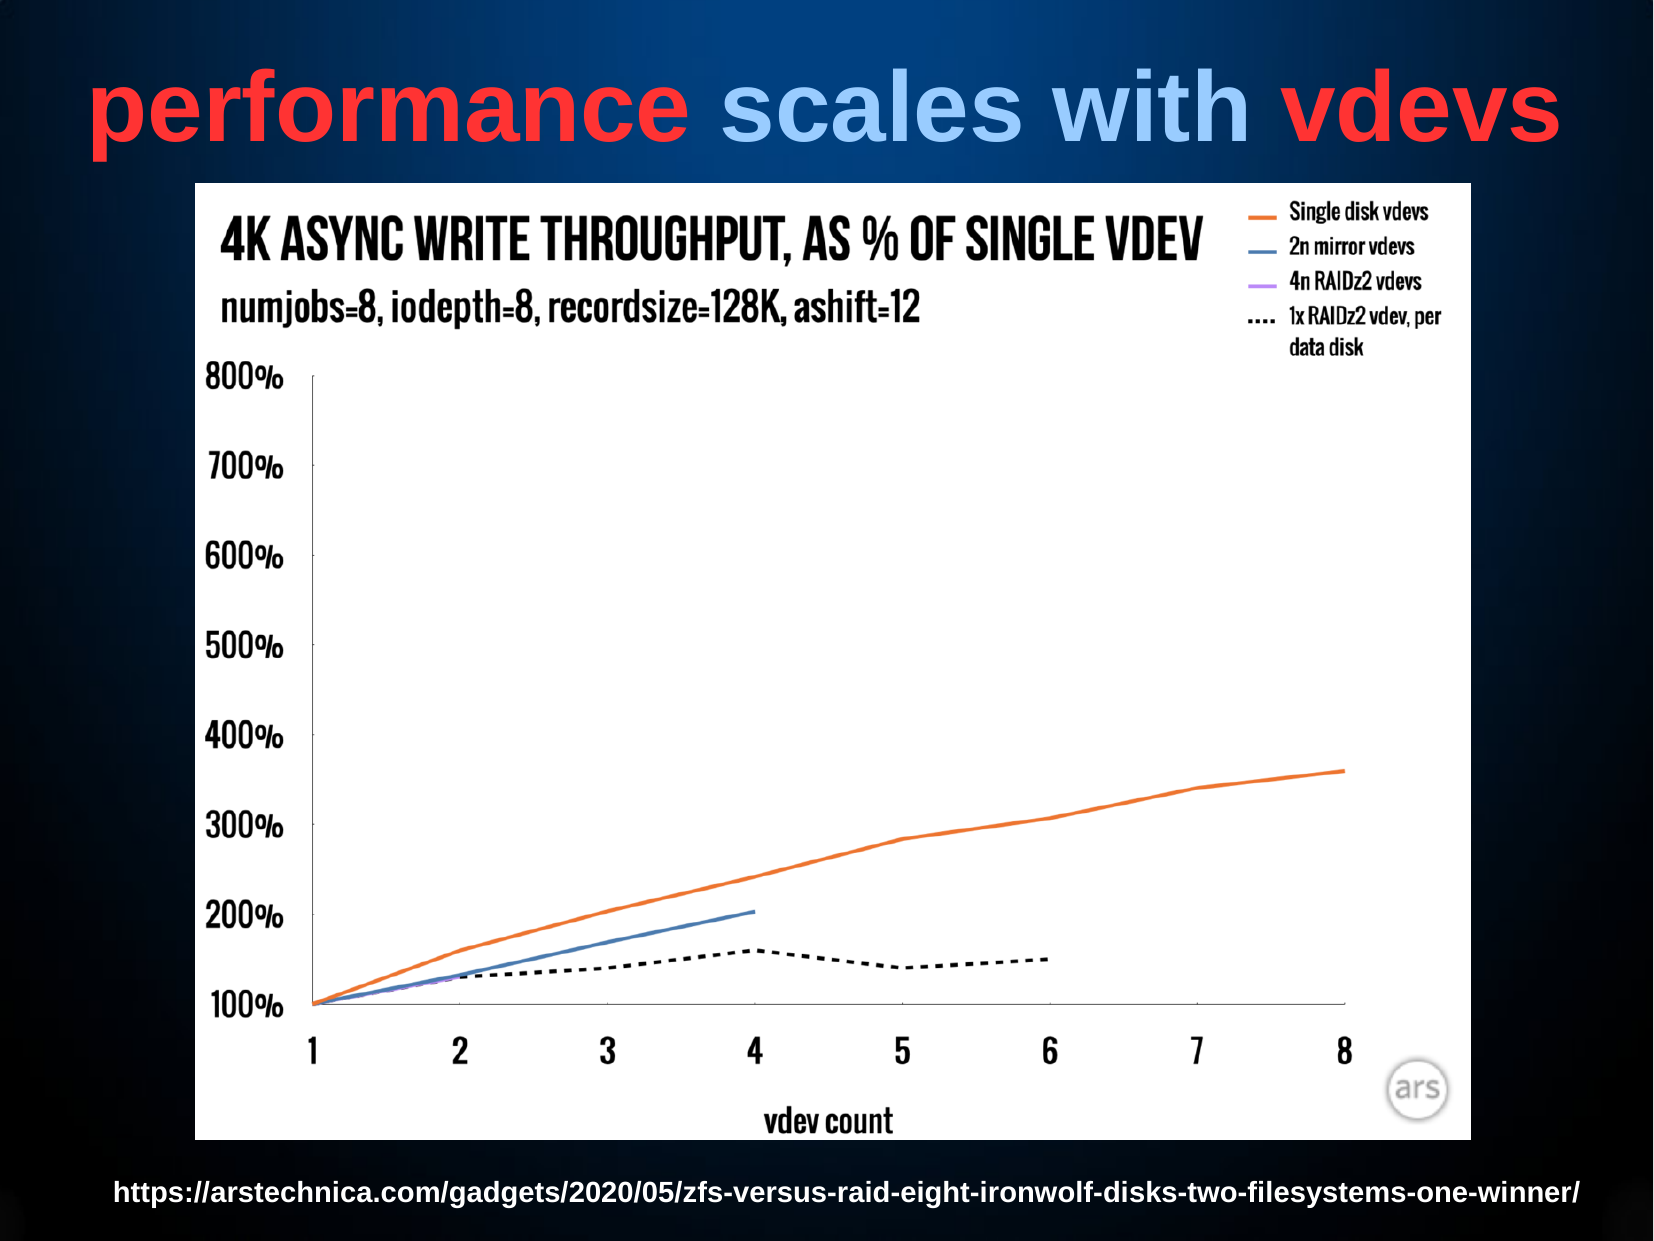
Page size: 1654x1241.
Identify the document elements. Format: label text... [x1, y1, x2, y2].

title performance scales with vdevs [0, 2, 1651, 211]
picture [0, 0, 1654, 1241]
title https://arstechnica.com/gadgets/2020/05/zfs-versus-raid-eight-ironwolf-disks-two-filesystems-one-winner/ [60, 1155, 1636, 1231]
